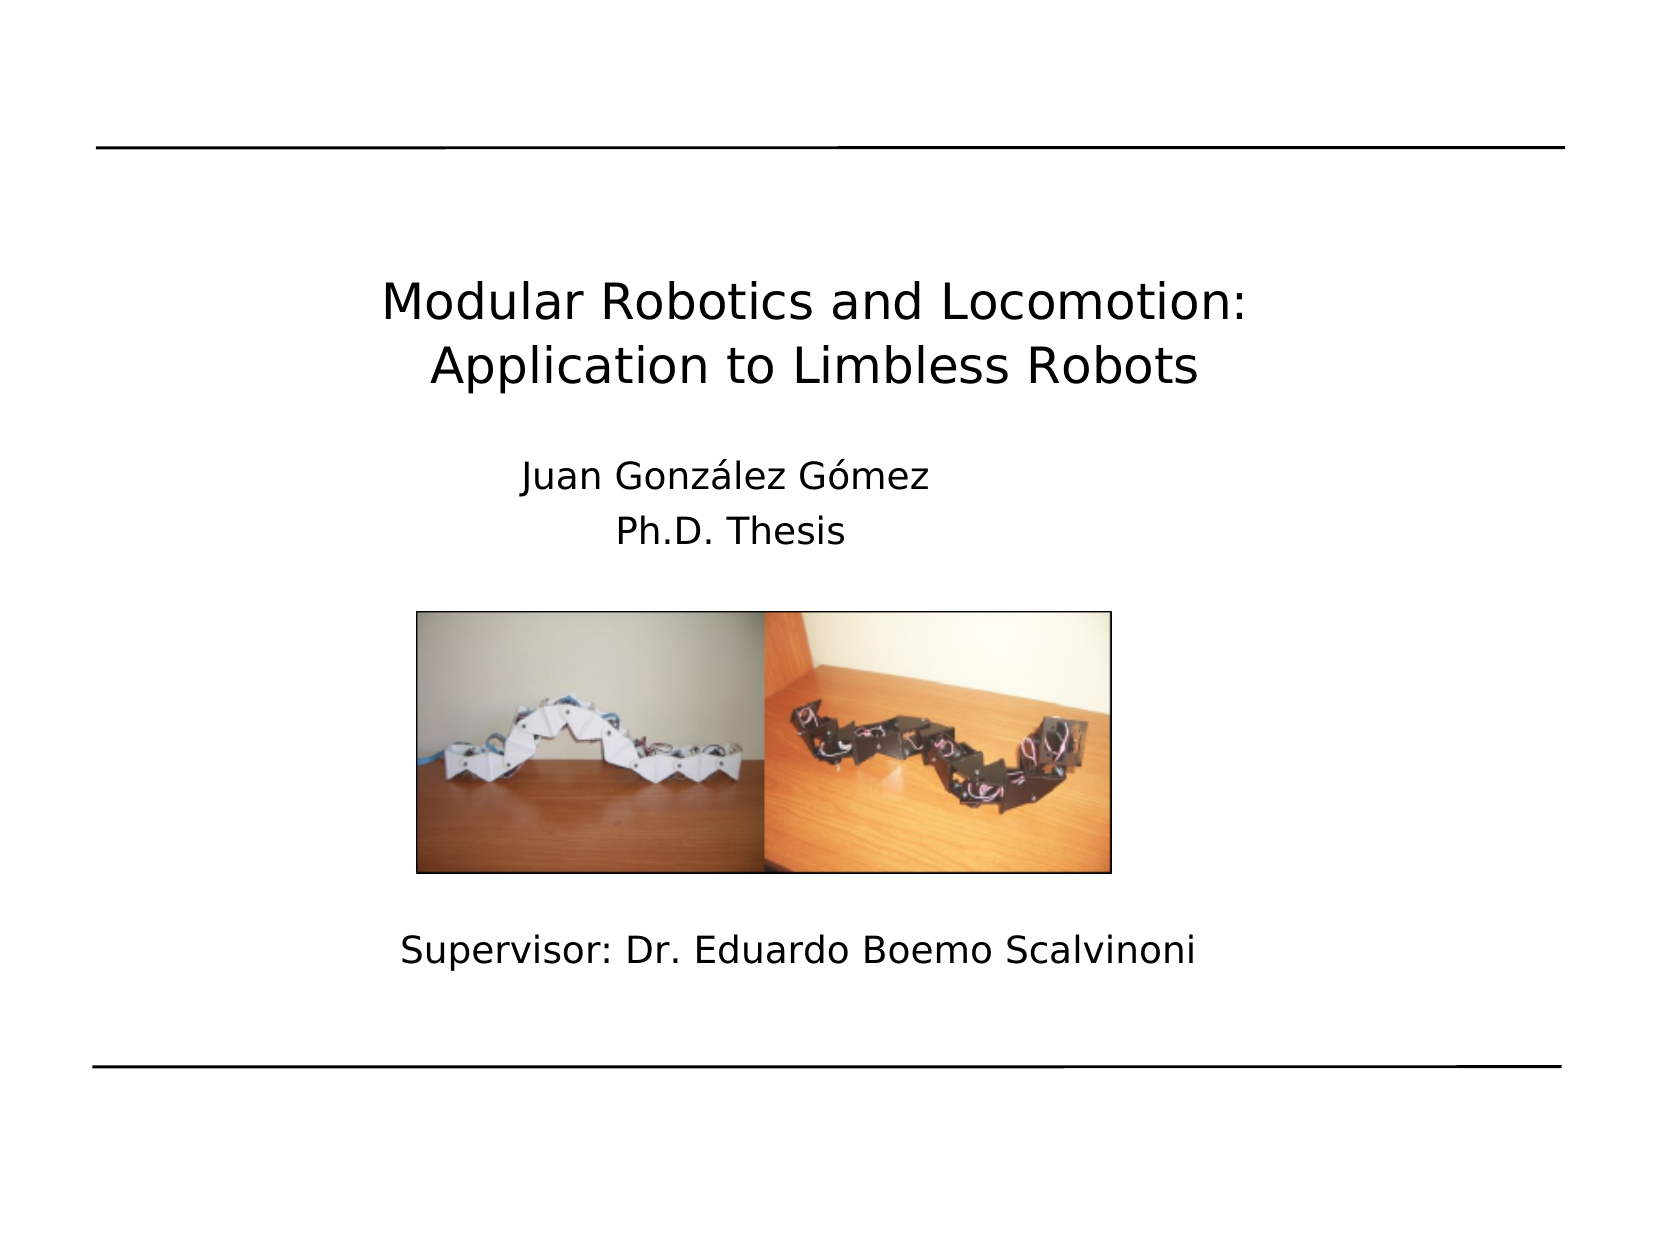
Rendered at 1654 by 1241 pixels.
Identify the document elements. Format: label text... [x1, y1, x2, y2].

text_box Supervisor: Dr. Eduardo Boemo Scalvinoni [385, 920, 1195, 980]
text_box Ph.D. Thesis [600, 502, 857, 561]
text_box Juan González Gómez [506, 447, 936, 506]
text_box Modular Robotics and Locomotion: Application to Limbless Robots [367, 265, 1246, 403]
picture [416, 611, 1112, 874]
